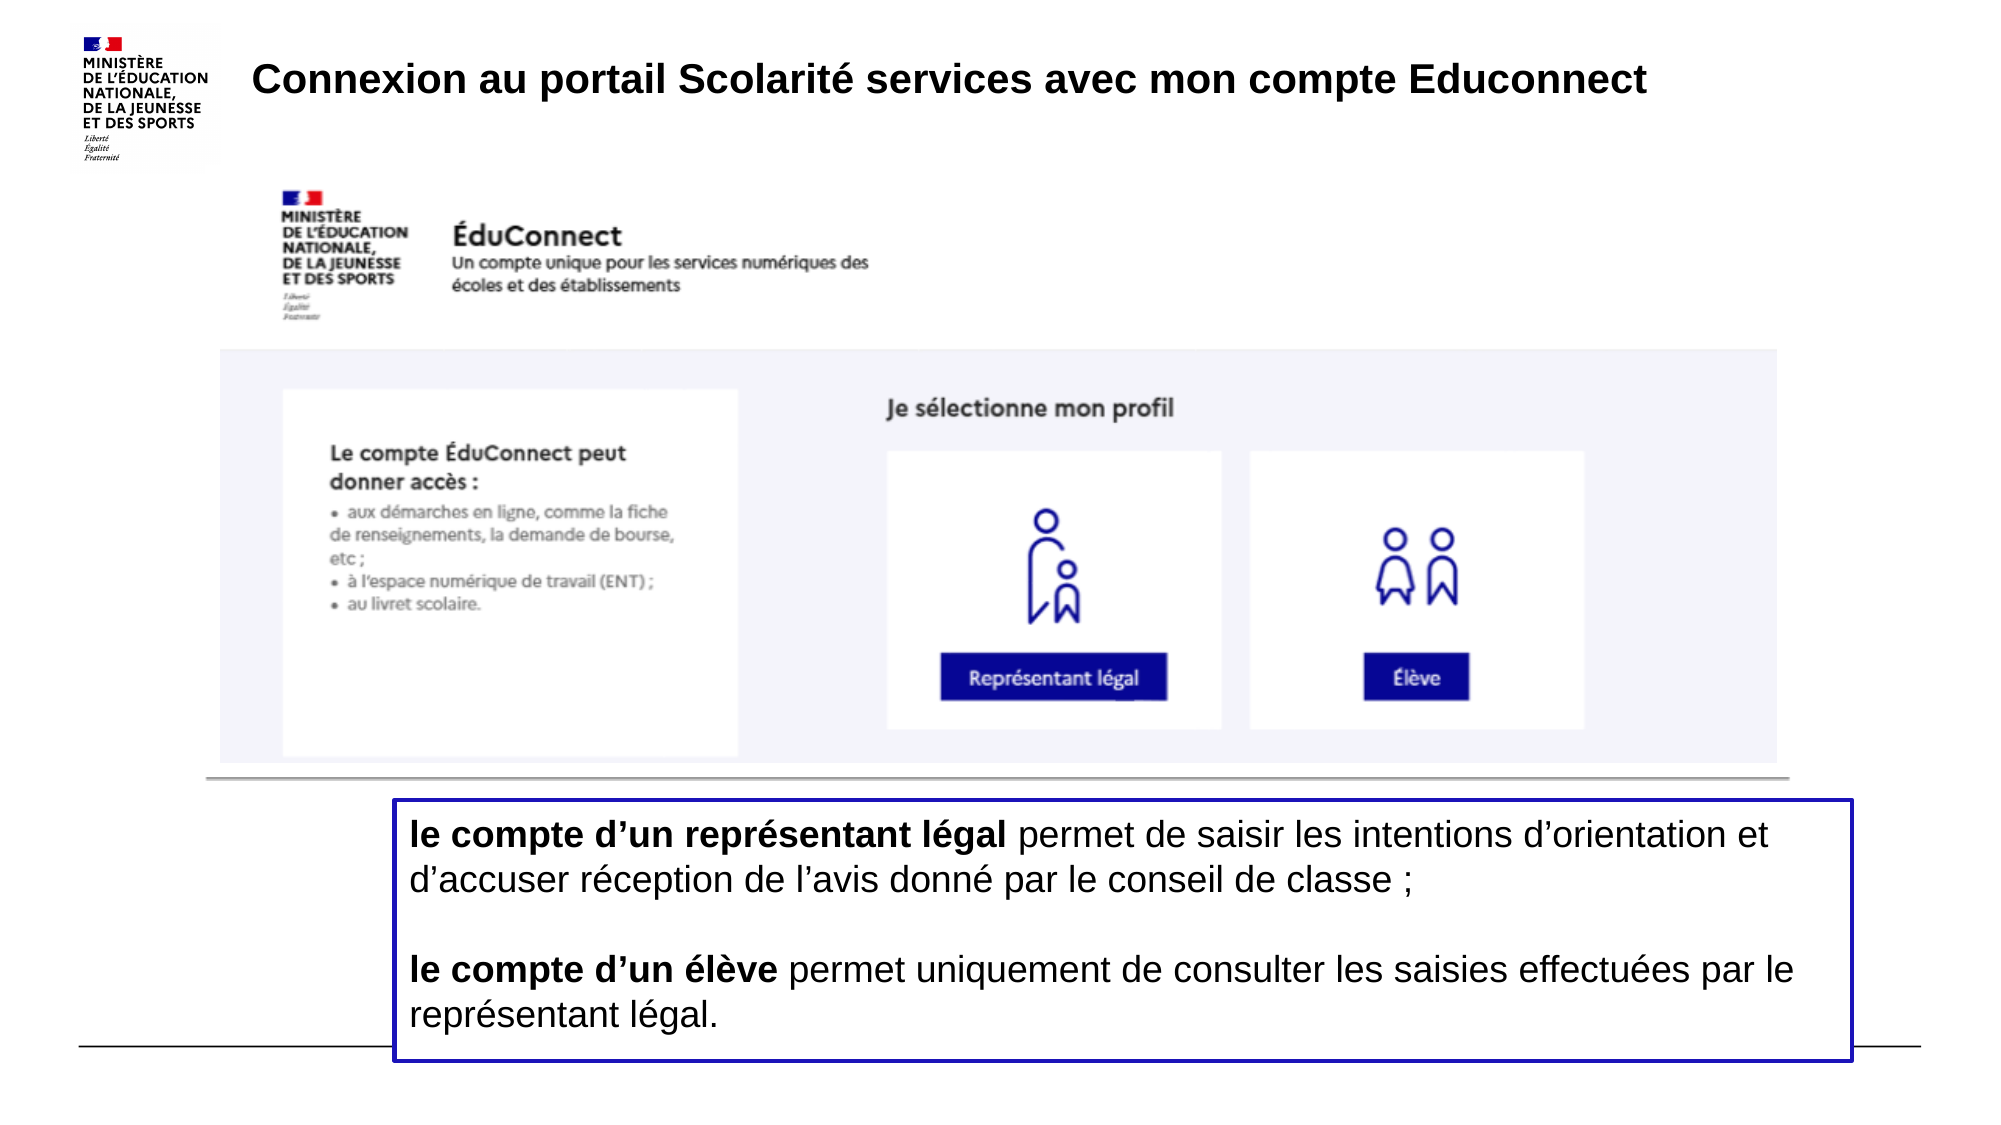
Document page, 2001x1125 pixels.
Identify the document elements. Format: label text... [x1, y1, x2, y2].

picture [70, 23, 221, 174]
title Connexion au portail Scolarité services avec mon compte Educonnect [251, 57, 1745, 157]
text_box le compte d’un représentant légal permet de saisir les intentions d’orientation et d’accuser réception de l’avis donné par le conseil de classe ; le compte d’un élève permet uniquement de consulter les saisies effectuées par le représentant légal. [394, 799, 1852, 1061]
picture [219, 179, 1777, 763]
